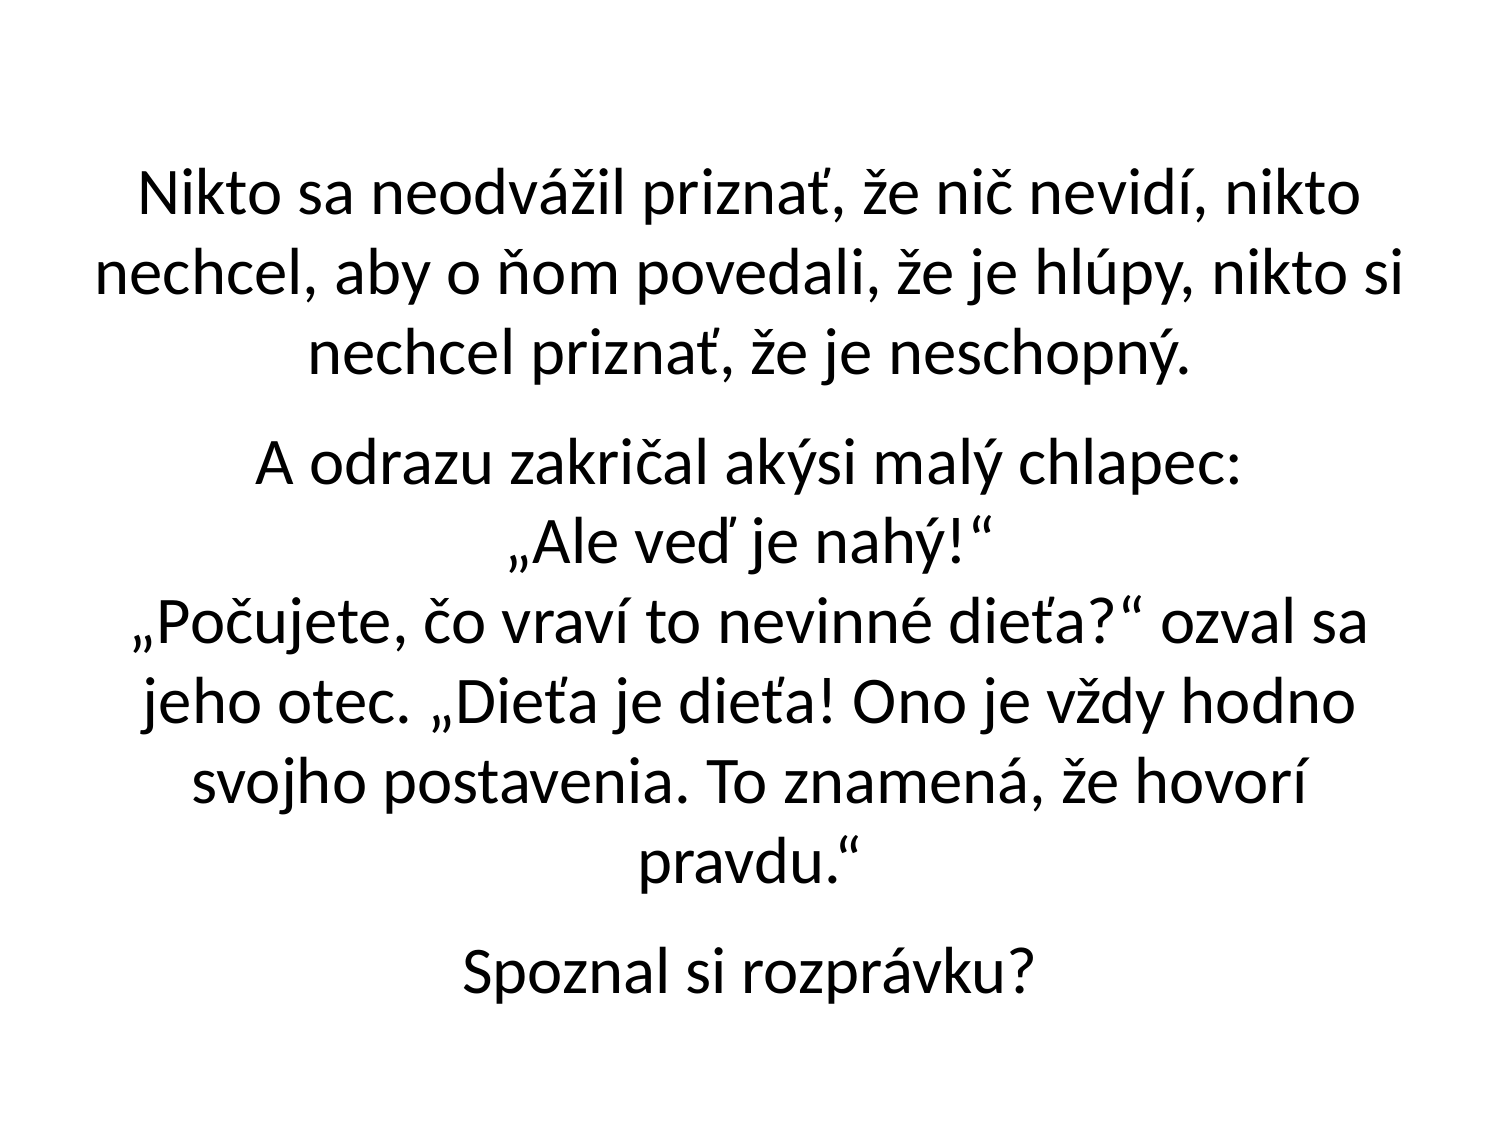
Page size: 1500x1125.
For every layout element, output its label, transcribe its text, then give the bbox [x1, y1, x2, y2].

list Nikto sa neodvážil priznať, že nič nevidí, nikto nechcel, aby o ňom povedali, že je hlúpy, nikto si nechcel priznať, že je neschopný. A odrazu zakričal akýsi malý chlapec: „Ale veď je nahý!“ „Počujete, čo vraví to nevinné dieťa?“ ozval sa jeho otec. „Dieťa je dieťa! Ono je vždy hodno svojho postavenia. To znamená, že hovorí pravdu.“ Spoznal si rozprávku? [75, 140, 1425, 1005]
